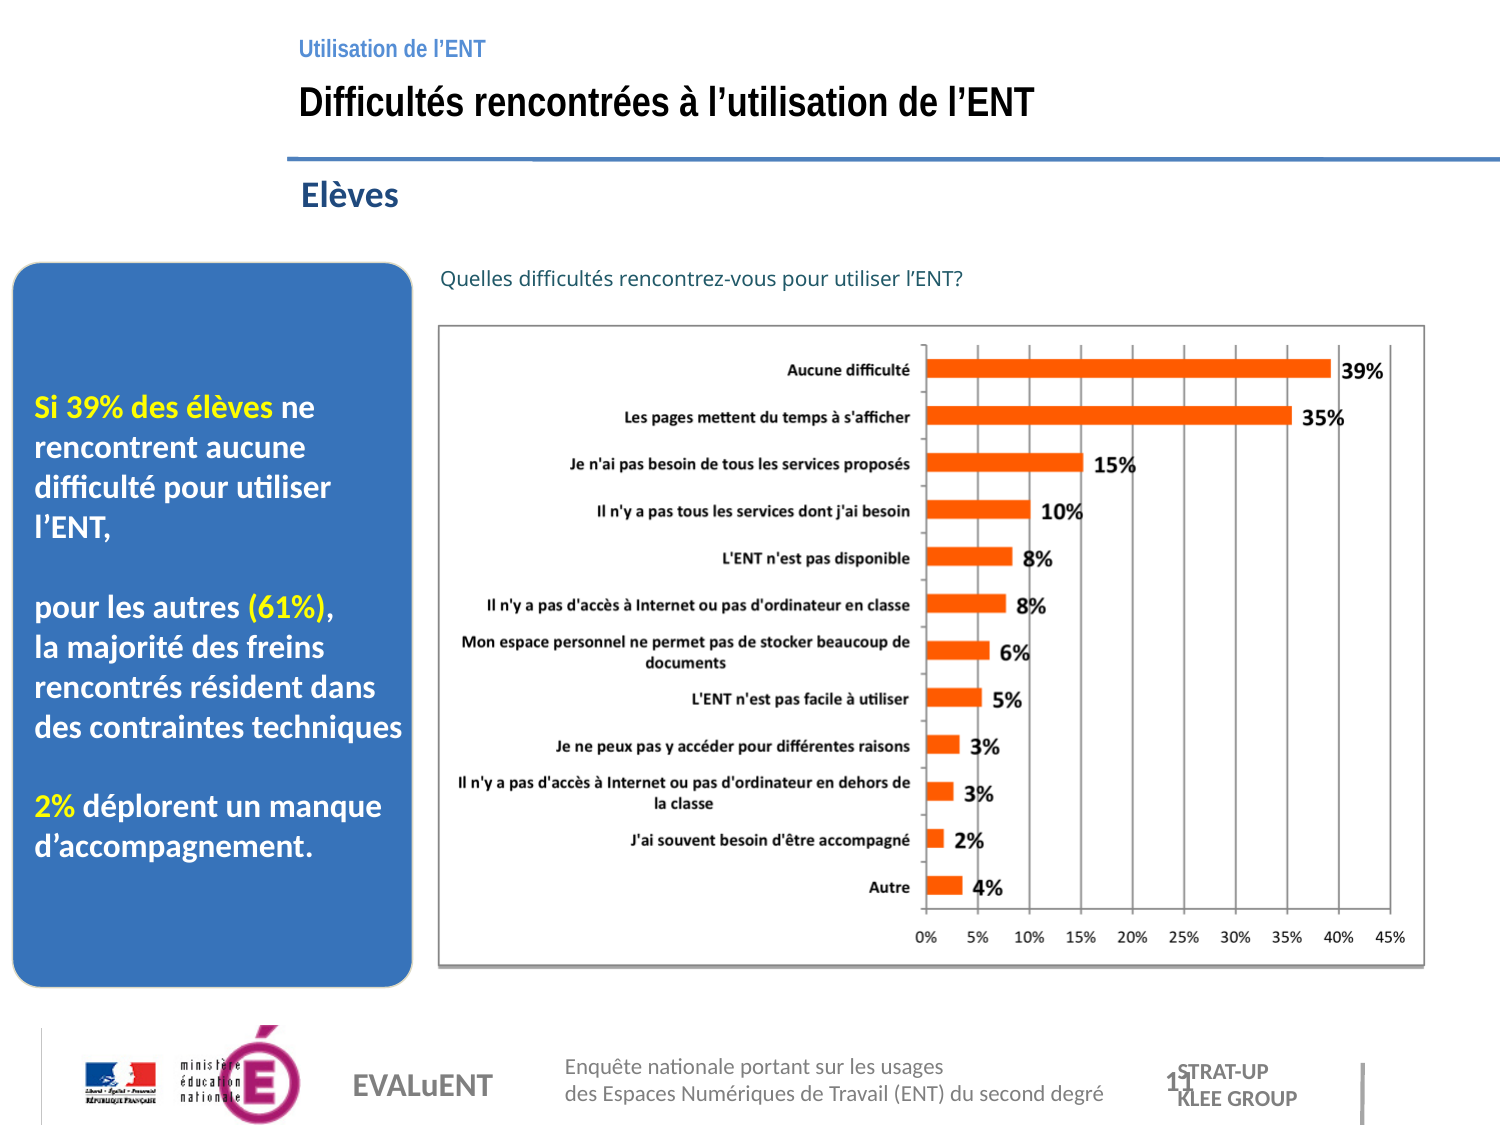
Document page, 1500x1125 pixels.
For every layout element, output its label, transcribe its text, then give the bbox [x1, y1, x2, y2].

text_box [1074, 1050, 1426, 1110]
picture [437, 324, 1426, 967]
text_box Utilisation de l’ENT Difficultés rencontrées à l’utilisation de l’ENT [284, 25, 1455, 100]
text_box Quelles difficultés rencontrez-vous pour utiliser l’ENT? [425, 258, 1500, 300]
text_box Si 39% des élèves ne rencontrent aucune difficulté pour utiliser l’ENT, pour les autres (61%), la majorité des freins rencontrés résident dans des contraintes techniques 2% déplorent un manque d’accompagnement. [12, 262, 413, 988]
text_box Elèves [286, 162, 416, 224]
